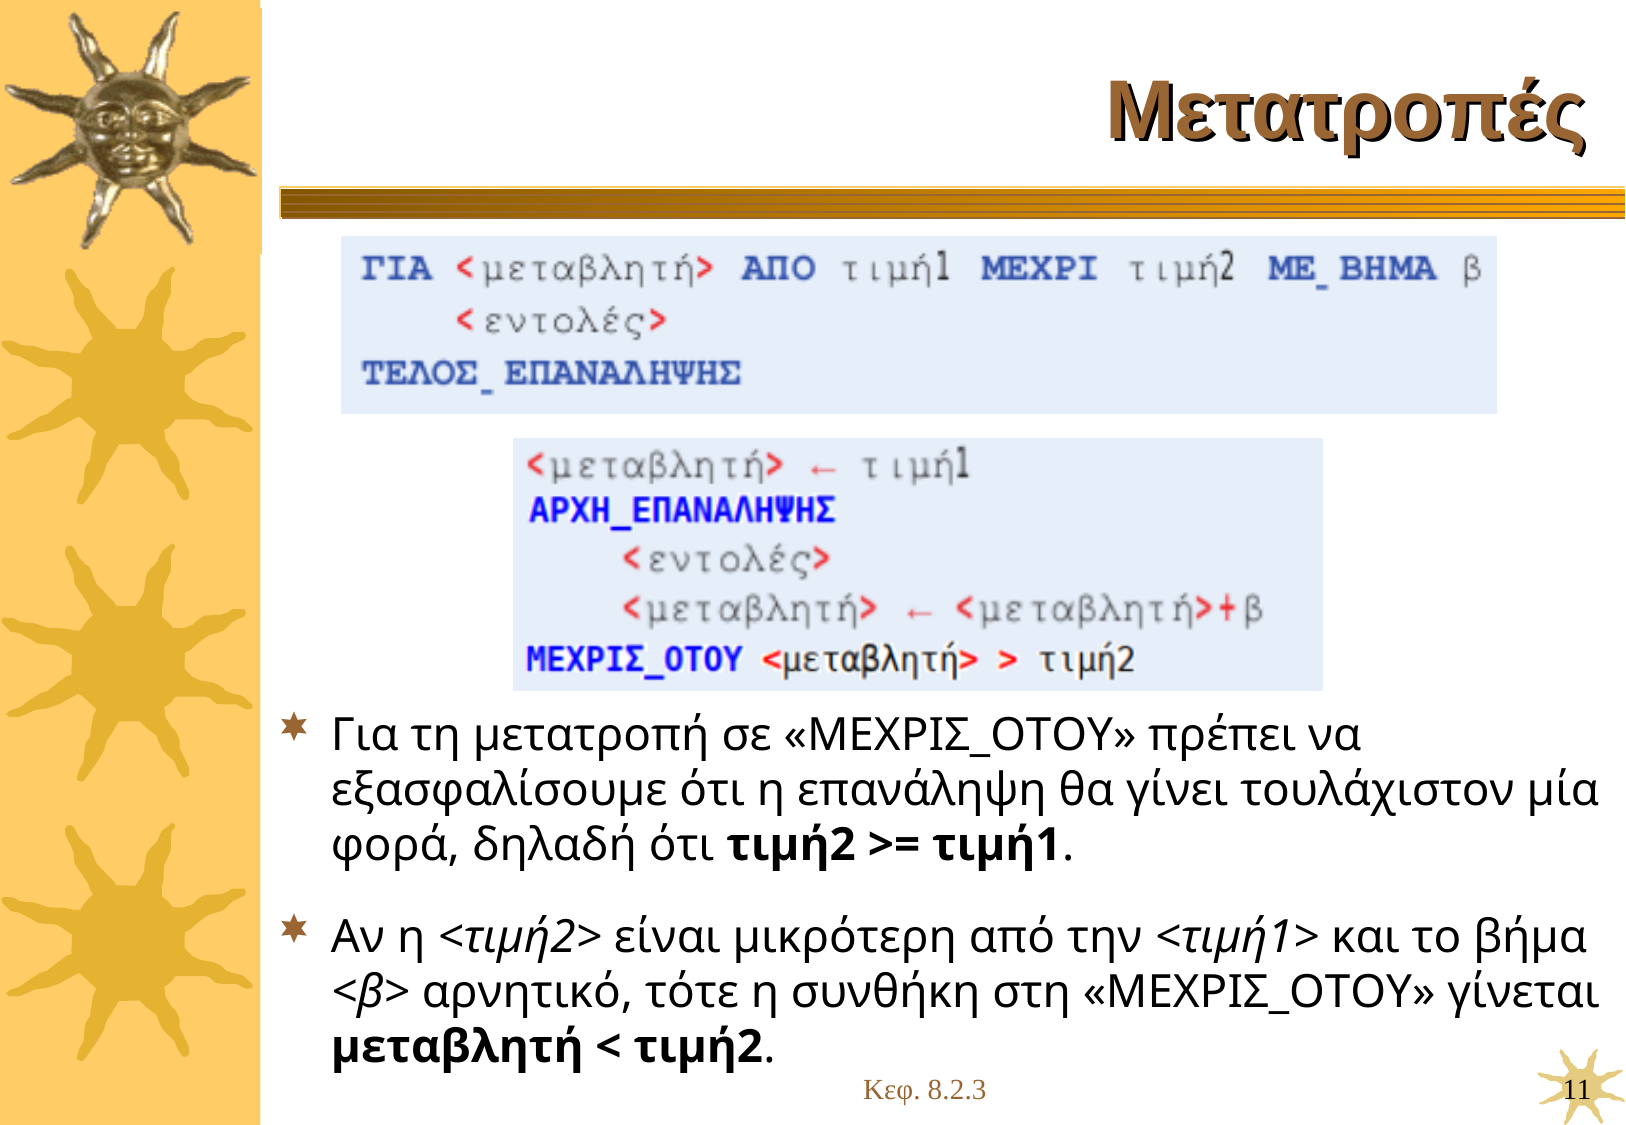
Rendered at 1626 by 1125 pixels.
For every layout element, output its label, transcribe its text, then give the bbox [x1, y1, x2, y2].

picture [1, 163, 262, 254]
text_box Μετατροπές [0, 0, 1625, 163]
picture [341, 236, 1497, 414]
text_box Για τη μετατροπή σε «ΜΕΧΡΙΣ_ΟΤΟΥ» πρέπει να εξασφαλίσουμε ότι η επανάληψη θα γίνει τουλάχιστον μία φορά, δηλαδή ότι τιμή2 >= τιμή1. Αν η <τιμή2> είναι μικρότερη από την <τιμή1> και το βήμα <β> αρνητικό, τότε η συνθήκη στη «ΜΕΧΡΙΣ_ΟΤΟΥ» γίνεται μεταβλητή < τιμή2. [259, 696, 1620, 1093]
picture [513, 438, 1323, 691]
